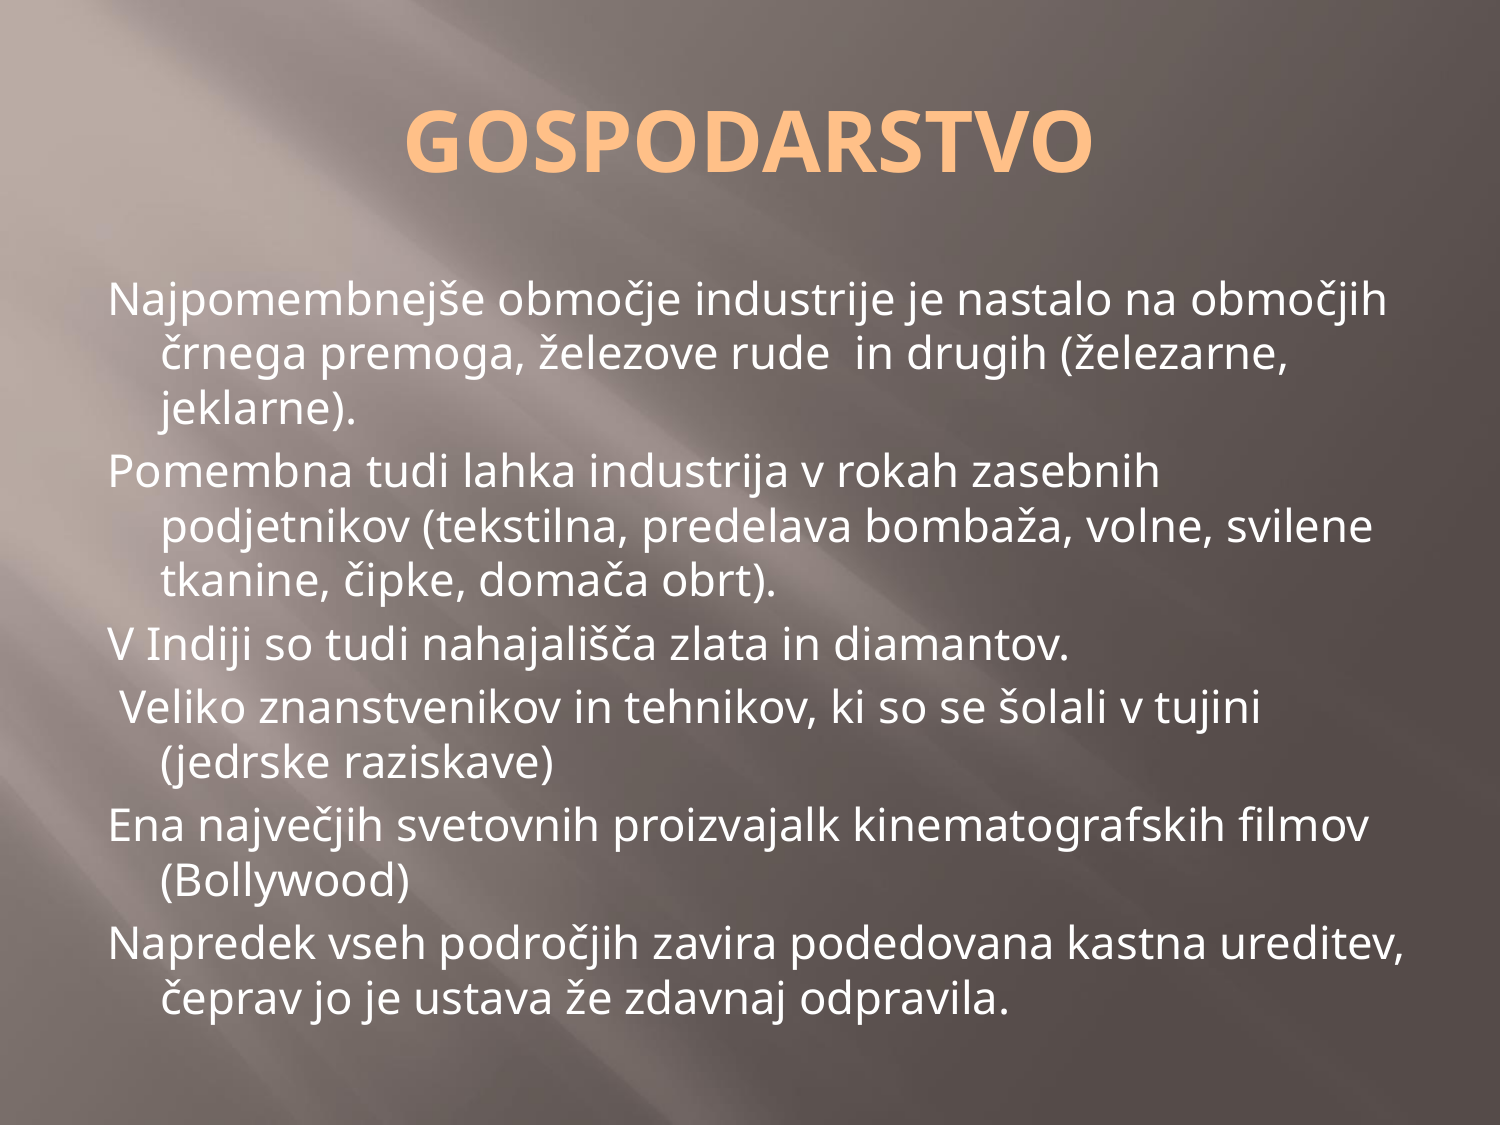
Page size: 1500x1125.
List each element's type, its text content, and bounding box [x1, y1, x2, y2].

list Najpomembnejše območje industrije je nastalo na območjih črnega premoga, železove rude in drugih (železarne, jeklarne). Pomembna tudi lahka industrija v rokah zasebnih podjetnikov (tekstilna, predelava bombaža, volne, svilene tkanine, čipke, domača obrt). V Indiji so tudi nahajališča zlata in diamantov. Veliko znanstvenikov in tehnikov, ki so se šolali v tujini (jedrske raziskave) Ena največjih svetovnih proizvajalk kinematografskih filmov (Bollywood) Napredek vseh področjih zavira podedovana kastna ureditev, čeprav jo je ustava že zdavnaj odpravila. [75, 262, 1425, 1035]
picture [0, 0, 1500, 1125]
title GOSPODARSTVO [75, 45, 1425, 233]
